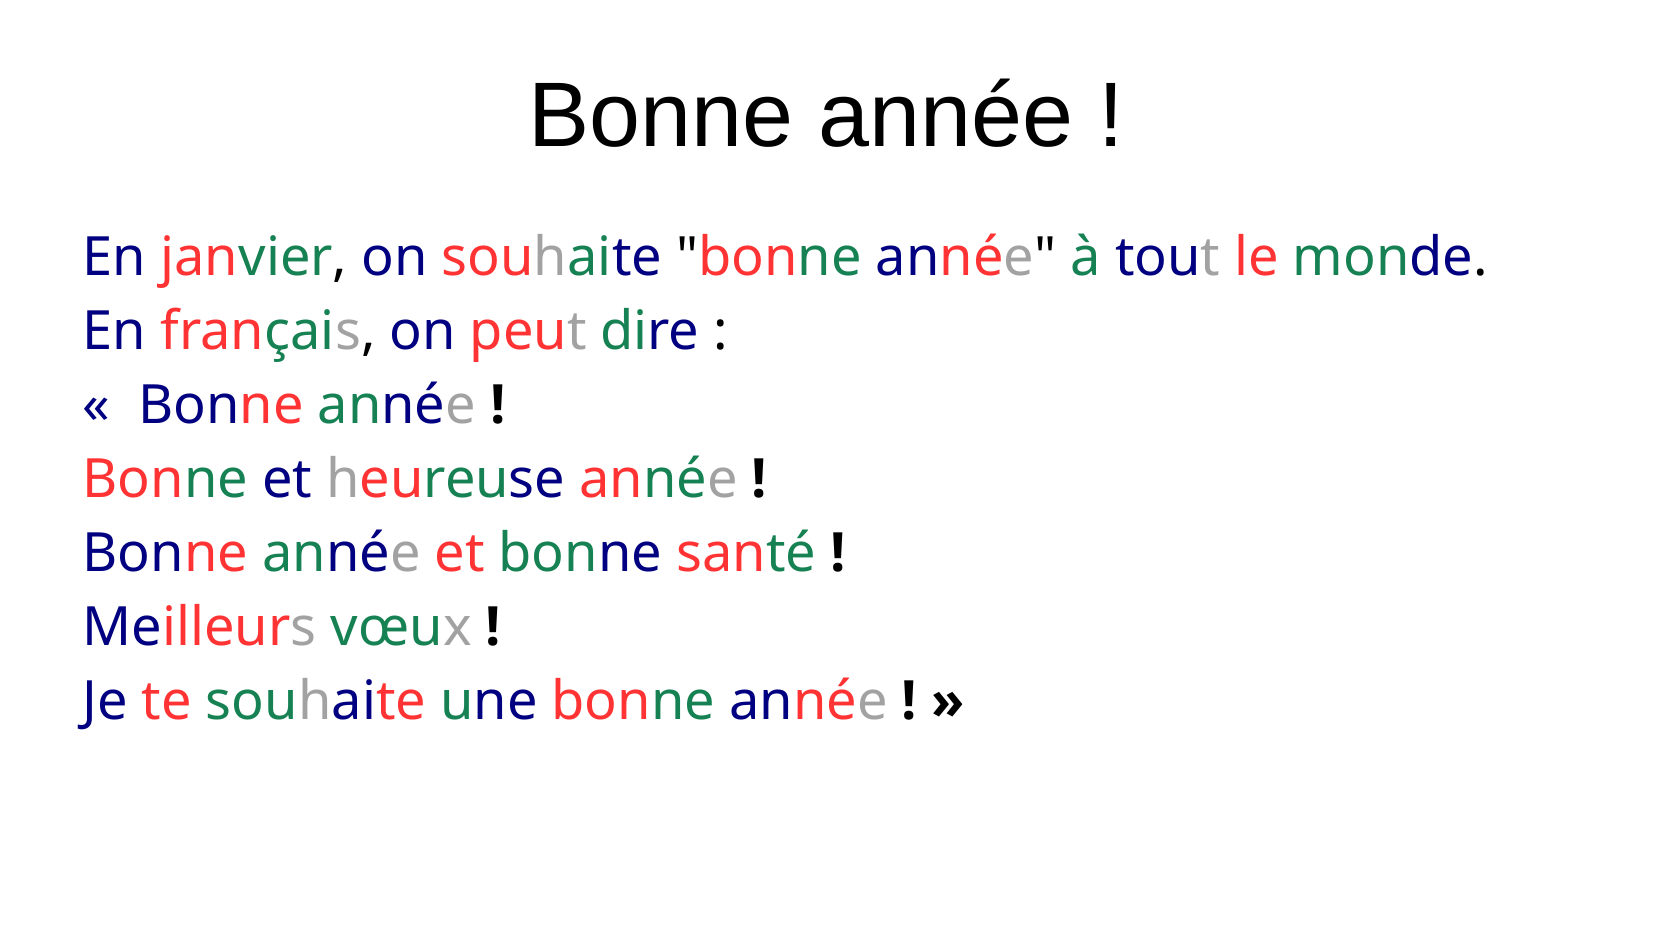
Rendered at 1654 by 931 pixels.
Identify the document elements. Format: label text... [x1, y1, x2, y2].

title Bonne année ! [82, 37, 1571, 193]
list En janvier, on souhaite "bonne année" à tout le monde. En français, on peut dire : « Bonne année ! Bonne et heureuse année ! Bonne année et bonne santé ! Meilleurs vœux ! Je te souhaite une bonne année ! » [82, 217, 1571, 758]
